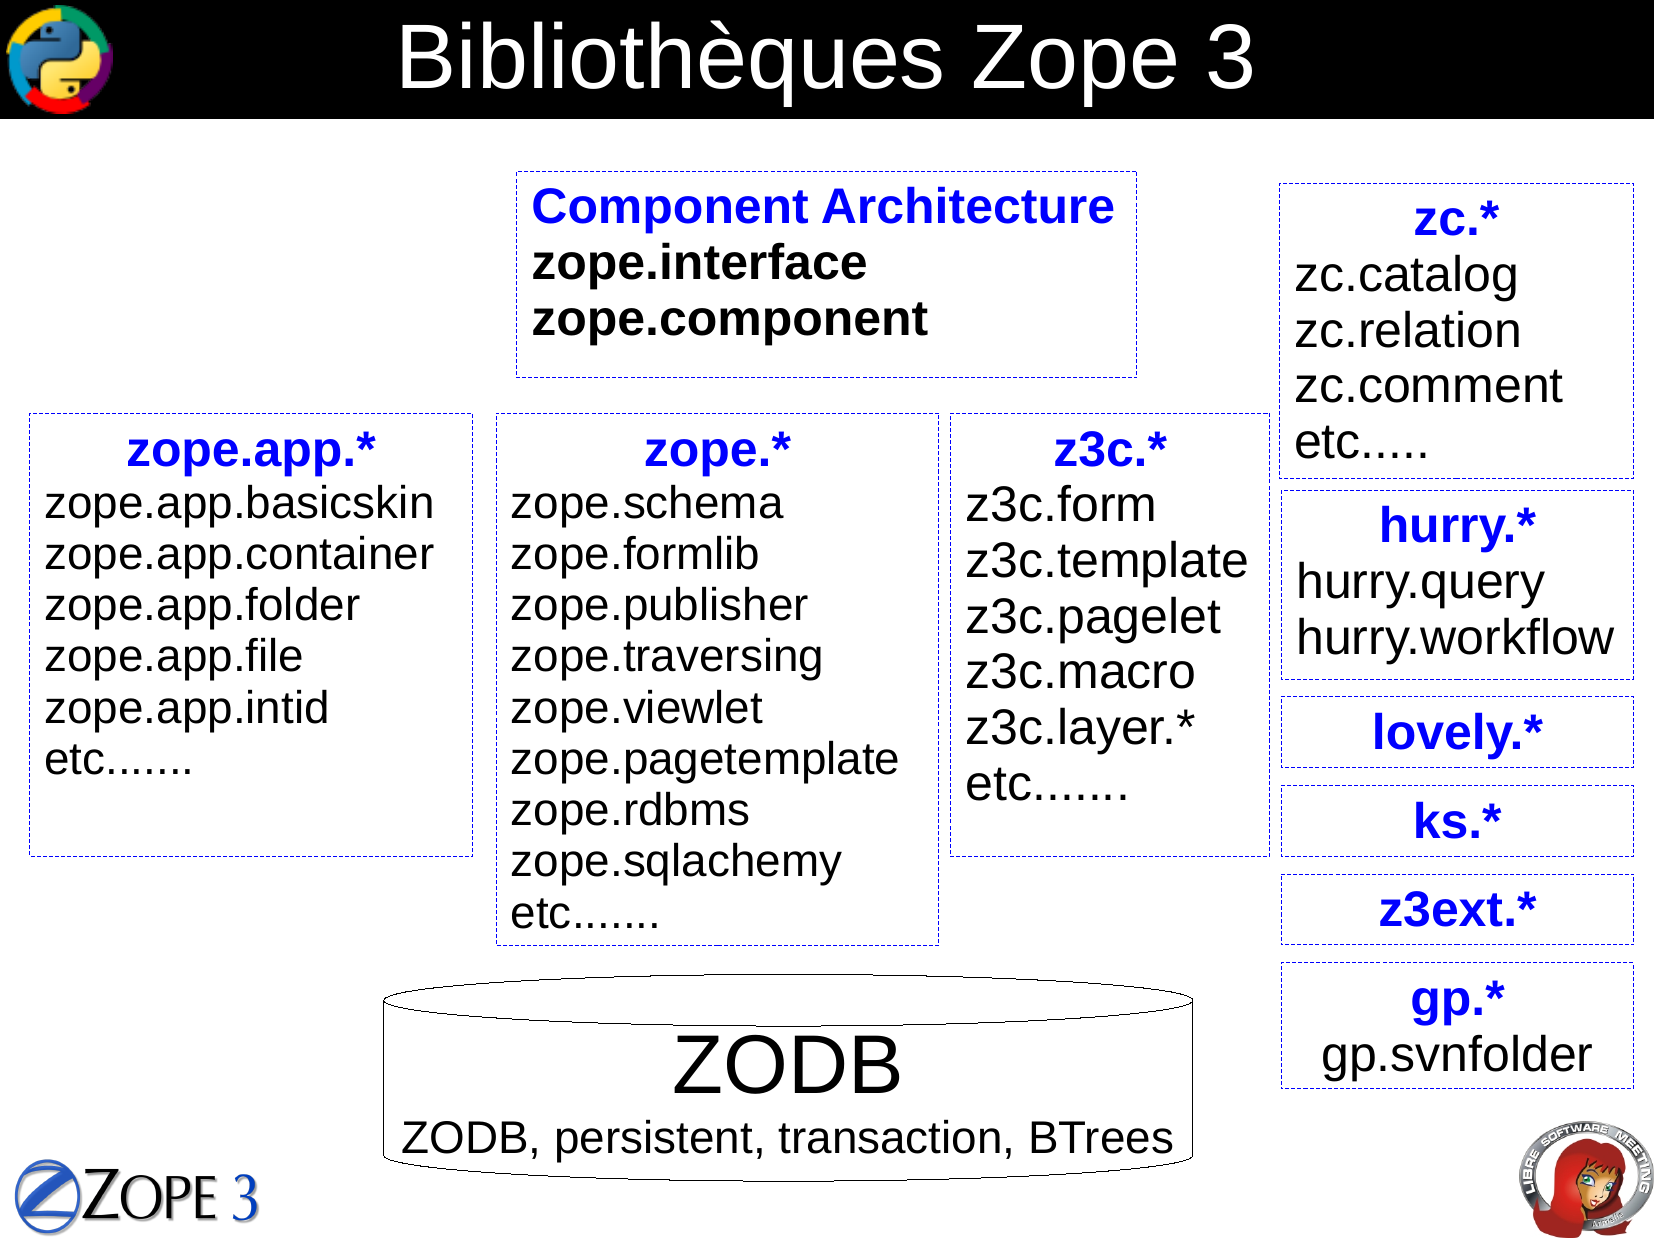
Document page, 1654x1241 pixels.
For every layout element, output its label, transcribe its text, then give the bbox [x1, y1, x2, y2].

text_box ZODB ZODB, persistent, transaction, BTrees [383, 1001, 1193, 1182]
text_box ks.* [1281, 785, 1634, 857]
text_box zope.app.* zope.app.basicskin zope.app.container zope.app.folder zope.app.file zope.app.intid etc....... [29, 413, 473, 857]
picture [1519, 1121, 1654, 1238]
picture [0, 1144, 266, 1241]
picture [6, 5, 82, 114]
text_box Component Architecture zope.interface zope.component [516, 171, 1137, 378]
text_box zope.* zope.schema zope.formlib zope.publisher zope.traversing zope.viewlet zope.pagetemplate zope.rdbms zope.sqlachemy etc....... [496, 413, 939, 946]
title Bibliothèques Zope 3 [82, 0, 1571, 114]
text_box z3c.* z3c.form z3c.template z3c.pagelet z3c.macro z3c.layer.* etc....... [950, 413, 1270, 857]
text_box z3ext.* [1281, 874, 1634, 945]
text_box lovely.* [1281, 696, 1634, 768]
text_box hurry.* hurry.query hurry.workflow [1281, 490, 1634, 680]
text_box gp.* gp.svnfolder [1281, 962, 1634, 1089]
text_box zc.* zc.catalog zc.relation zc.comment etc..... [1279, 183, 1634, 479]
